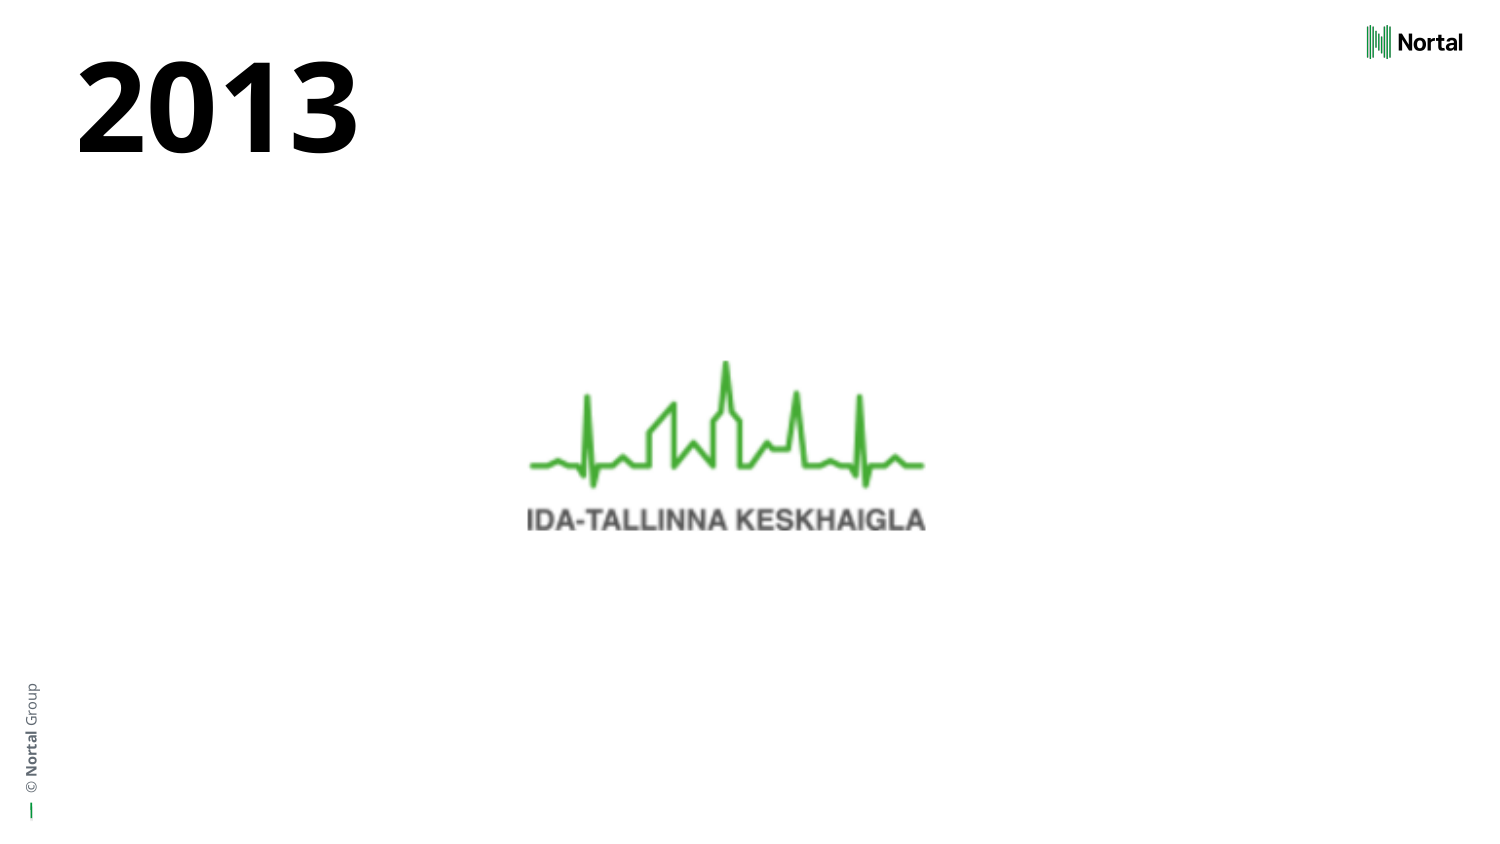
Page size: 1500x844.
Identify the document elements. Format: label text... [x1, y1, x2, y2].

picture [501, 336, 961, 571]
title 2013 [75, 31, 1425, 177]
